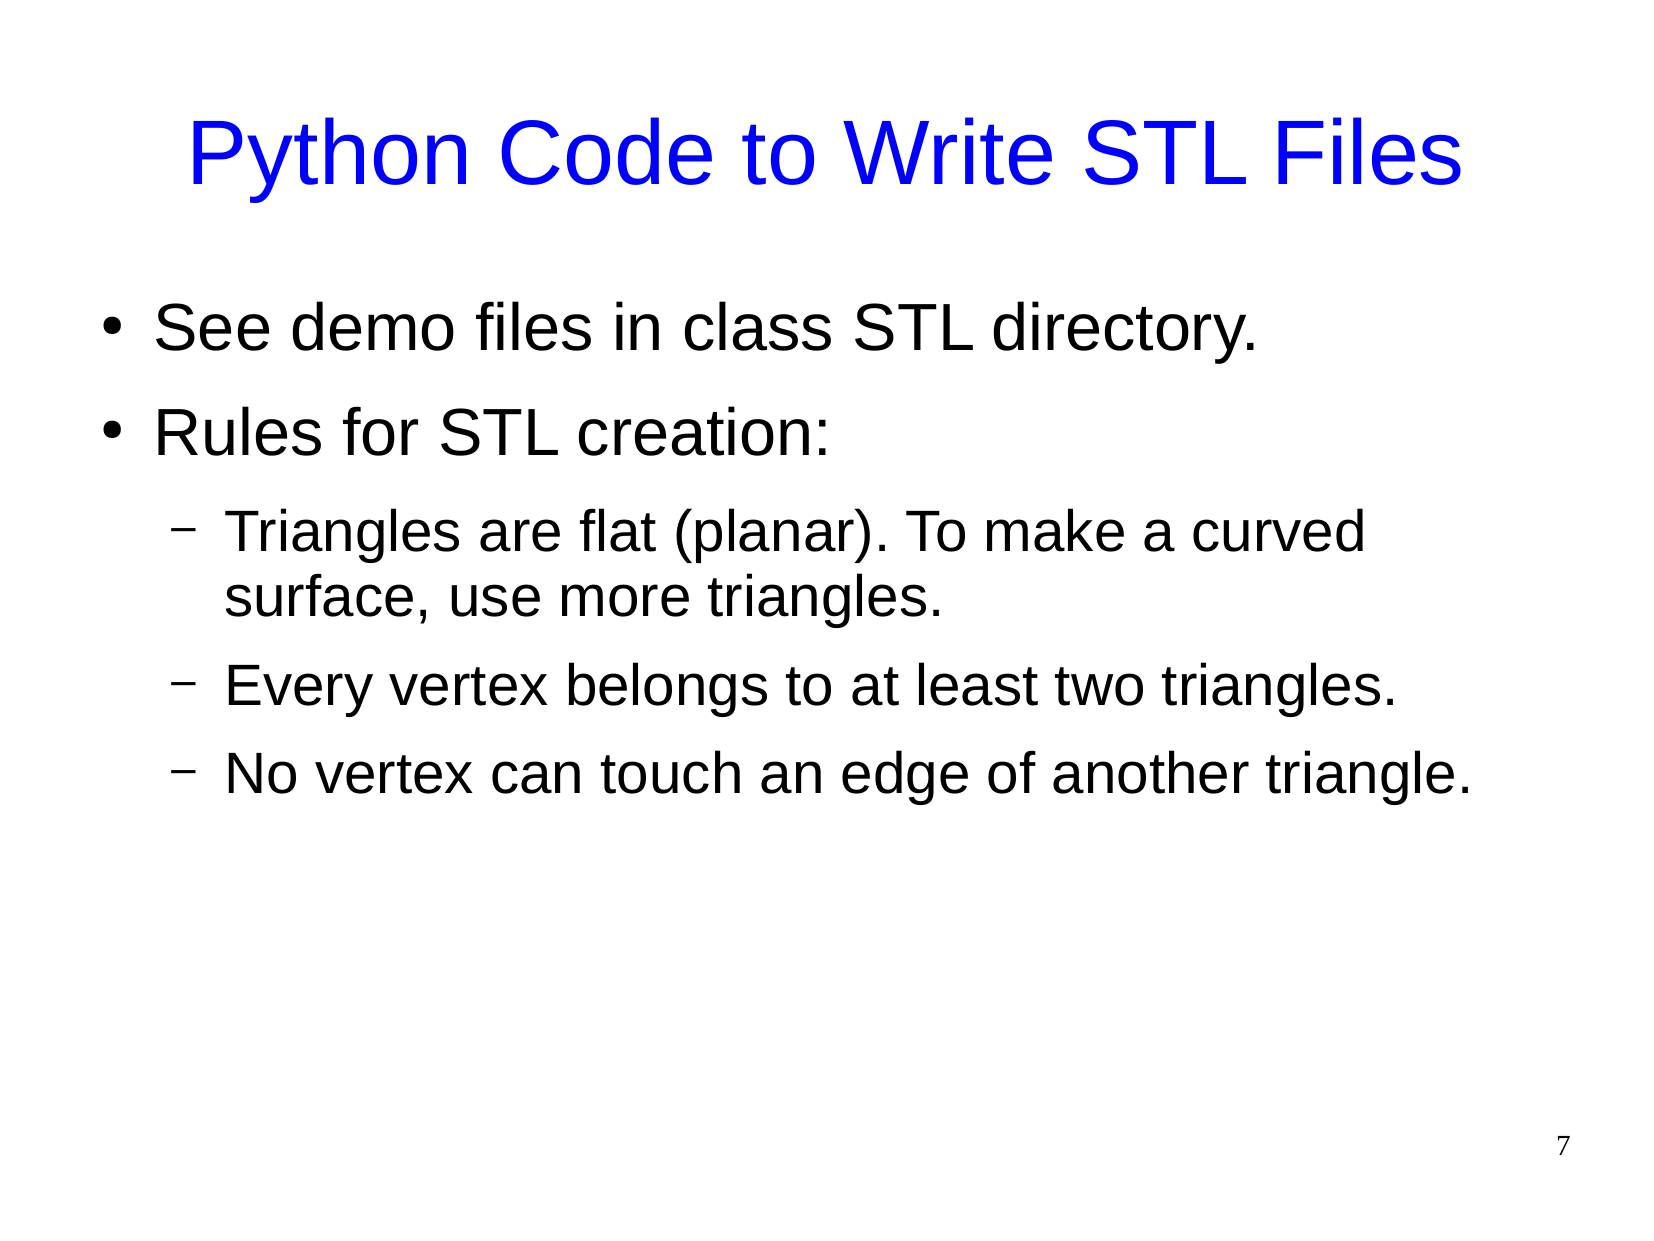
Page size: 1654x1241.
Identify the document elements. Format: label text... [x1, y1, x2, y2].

list See demo files in class STL directory. Rules for STL creation: Triangles are flat (planar). To make a curved surface, use more triangles. Every vertex belongs to at least two triangles. No vertex can touch an edge of another triangle. [82, 290, 1538, 1010]
title Python Code to Write STL Files [82, 49, 1571, 257]
